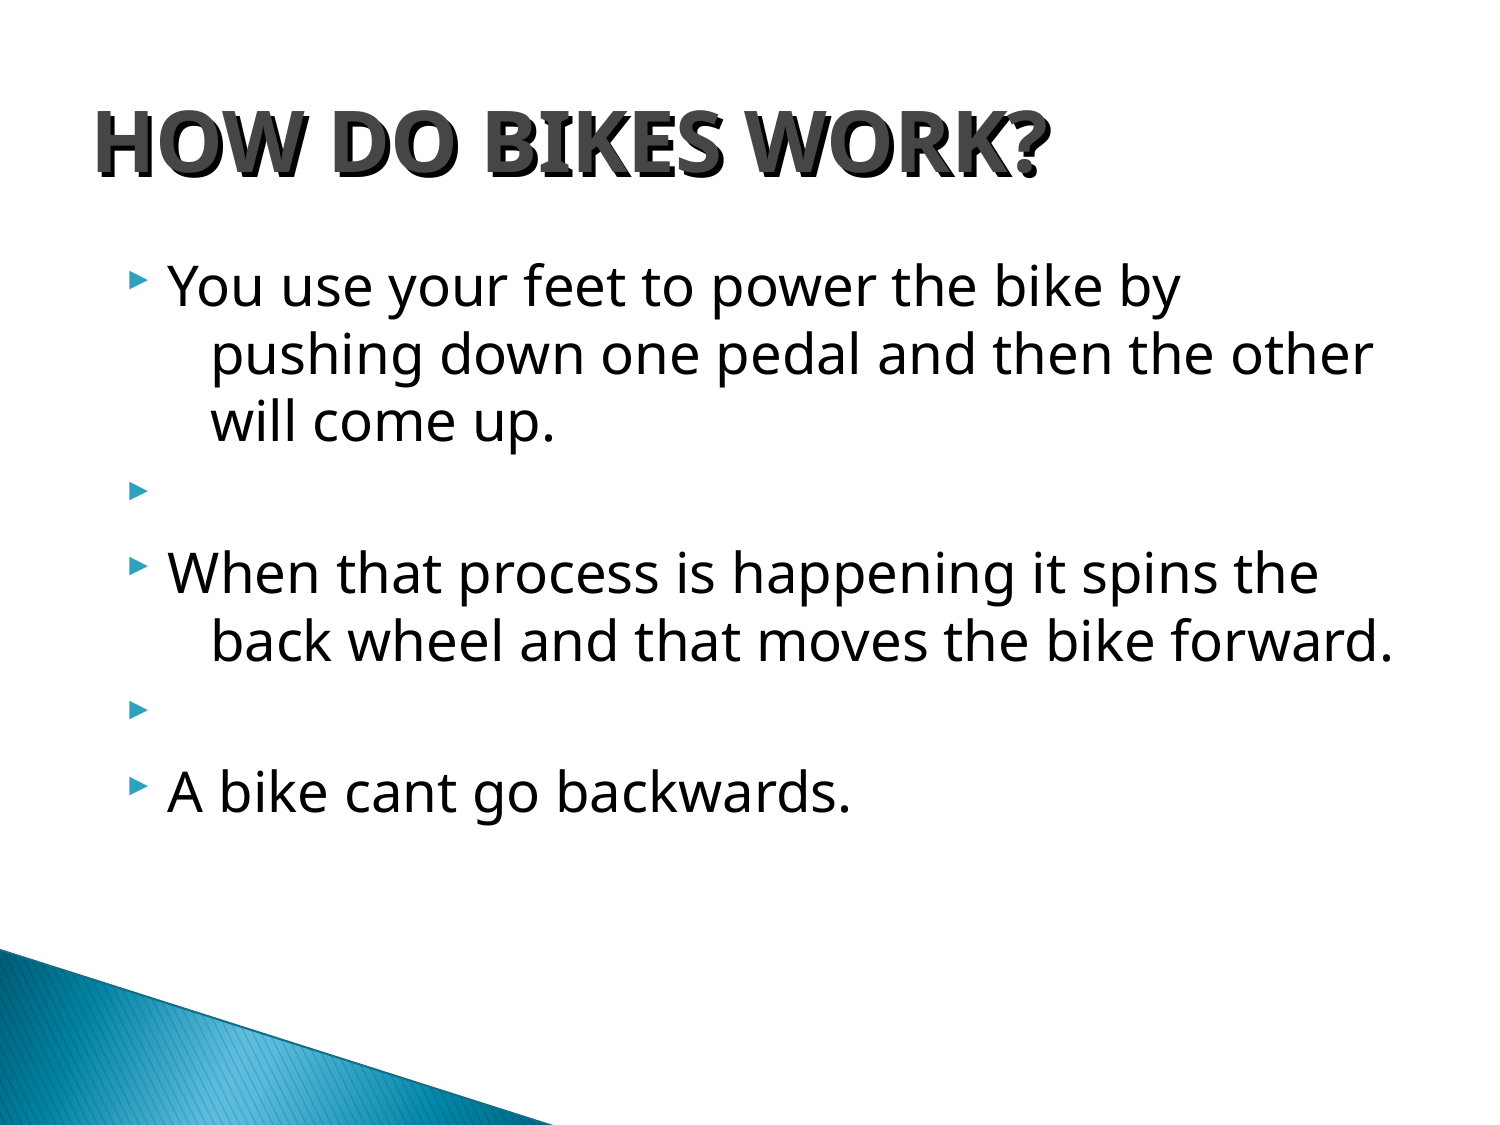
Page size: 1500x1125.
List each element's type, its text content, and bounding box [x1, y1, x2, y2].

list You use your feet to power the bike by pushing down one pedal and then the other will come up. When that process is happening it spins the back wheel and that moves the bike forward. A bike cant go backwards. [75, 243, 1426, 986]
title HOW DO BIKES WORK? [75, 45, 1426, 233]
